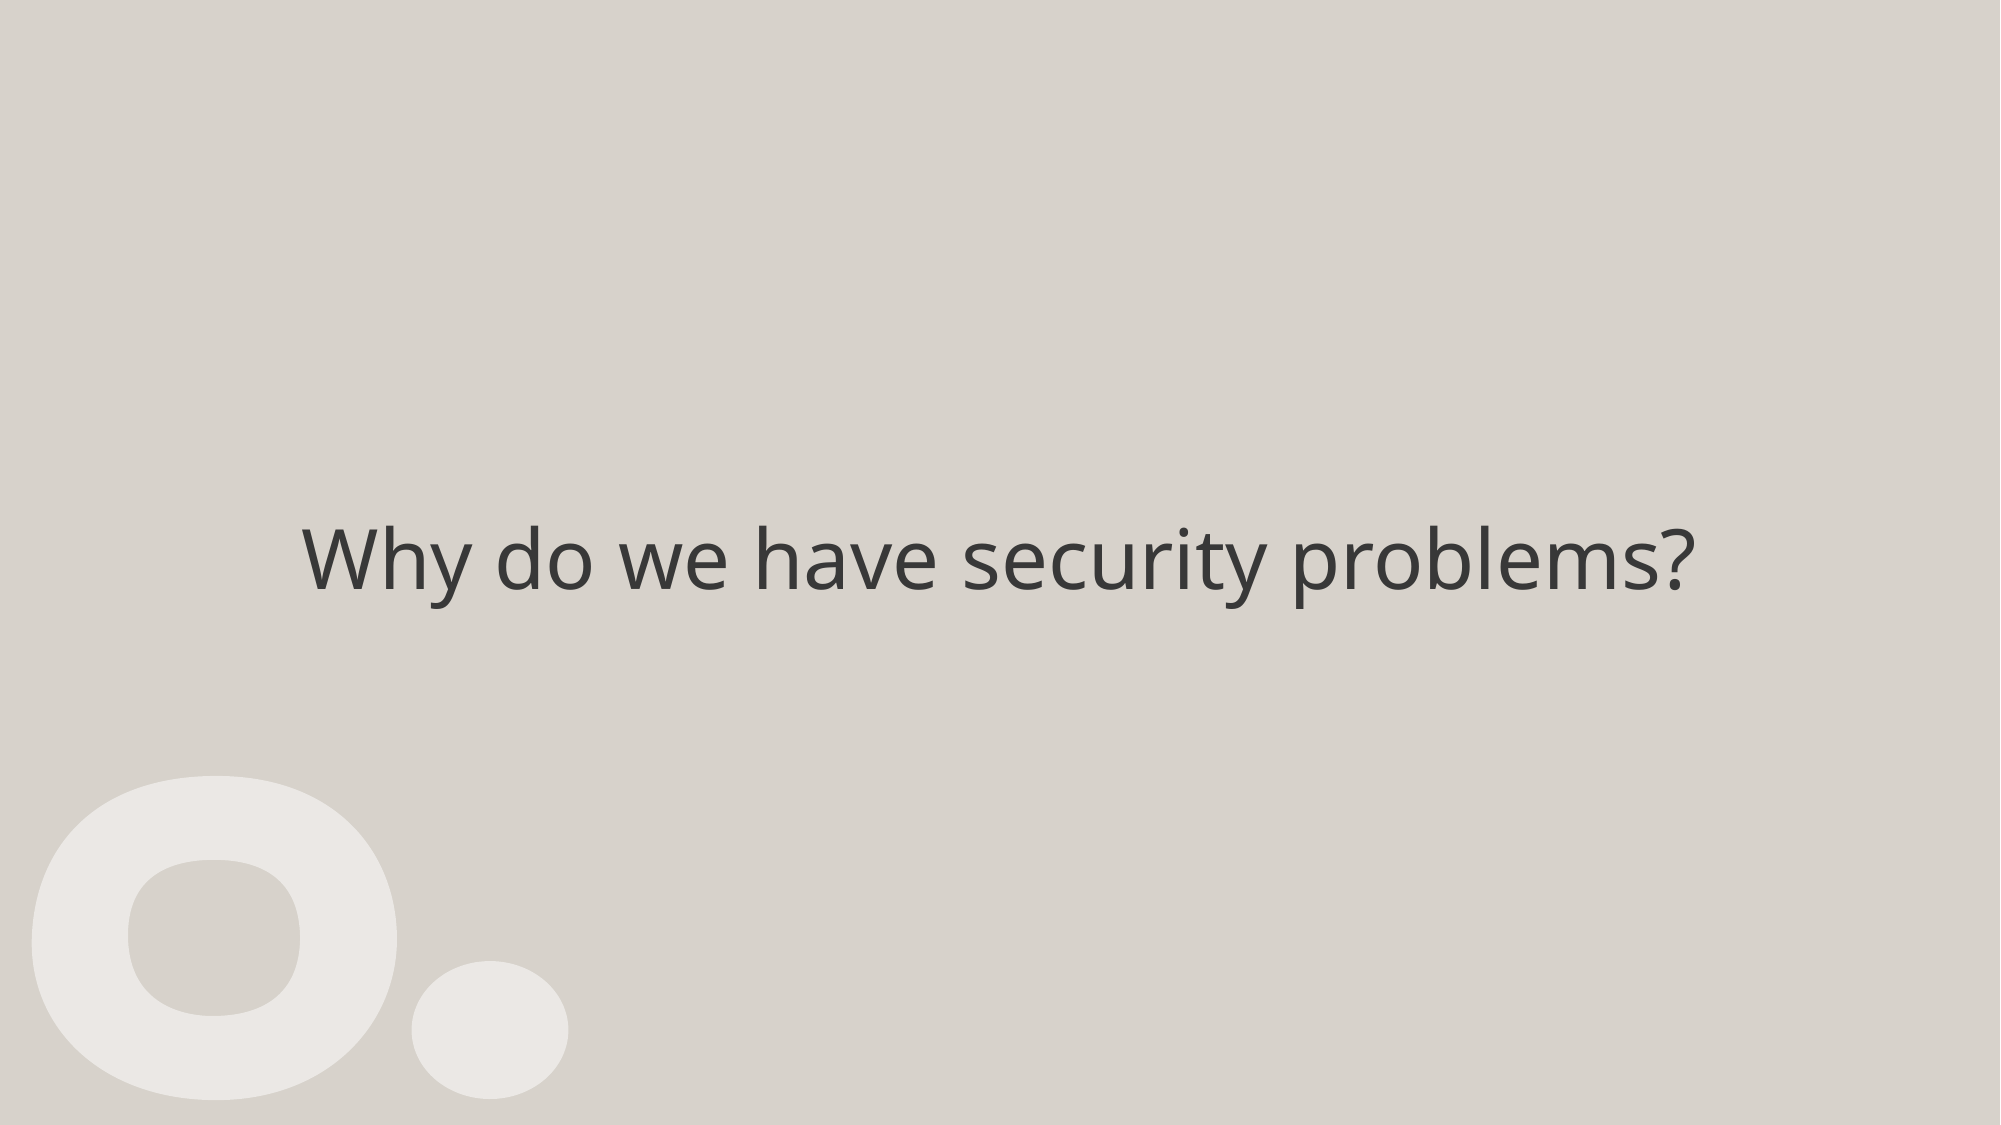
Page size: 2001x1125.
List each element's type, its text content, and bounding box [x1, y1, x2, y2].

title Why do we have security problems? [0, 505, 2000, 620]
